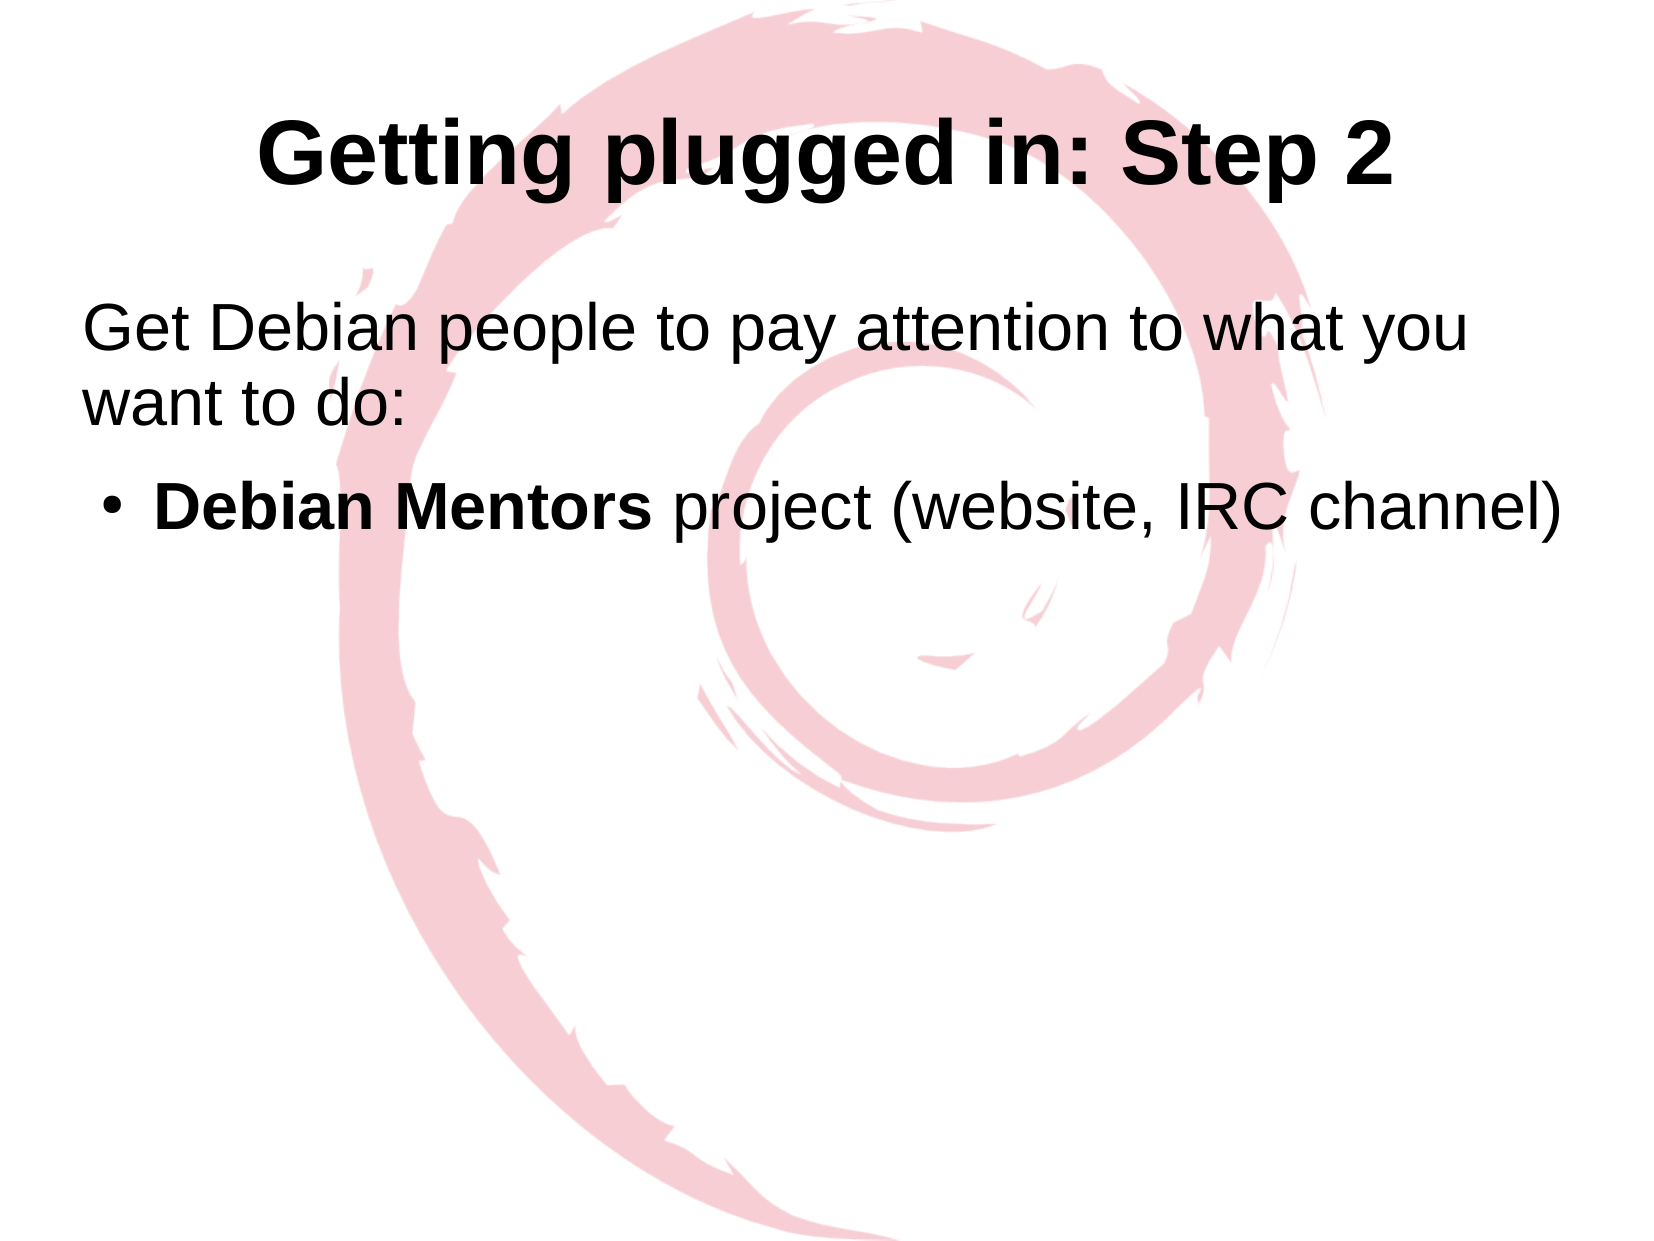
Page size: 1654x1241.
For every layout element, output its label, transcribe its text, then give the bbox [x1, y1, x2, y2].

title Getting plugged in: Step 2 [82, 49, 1571, 257]
list Get Debian people to pay attention to what you want to do: Debian Mentors project (website, IRC channel) [82, 290, 1571, 1109]
